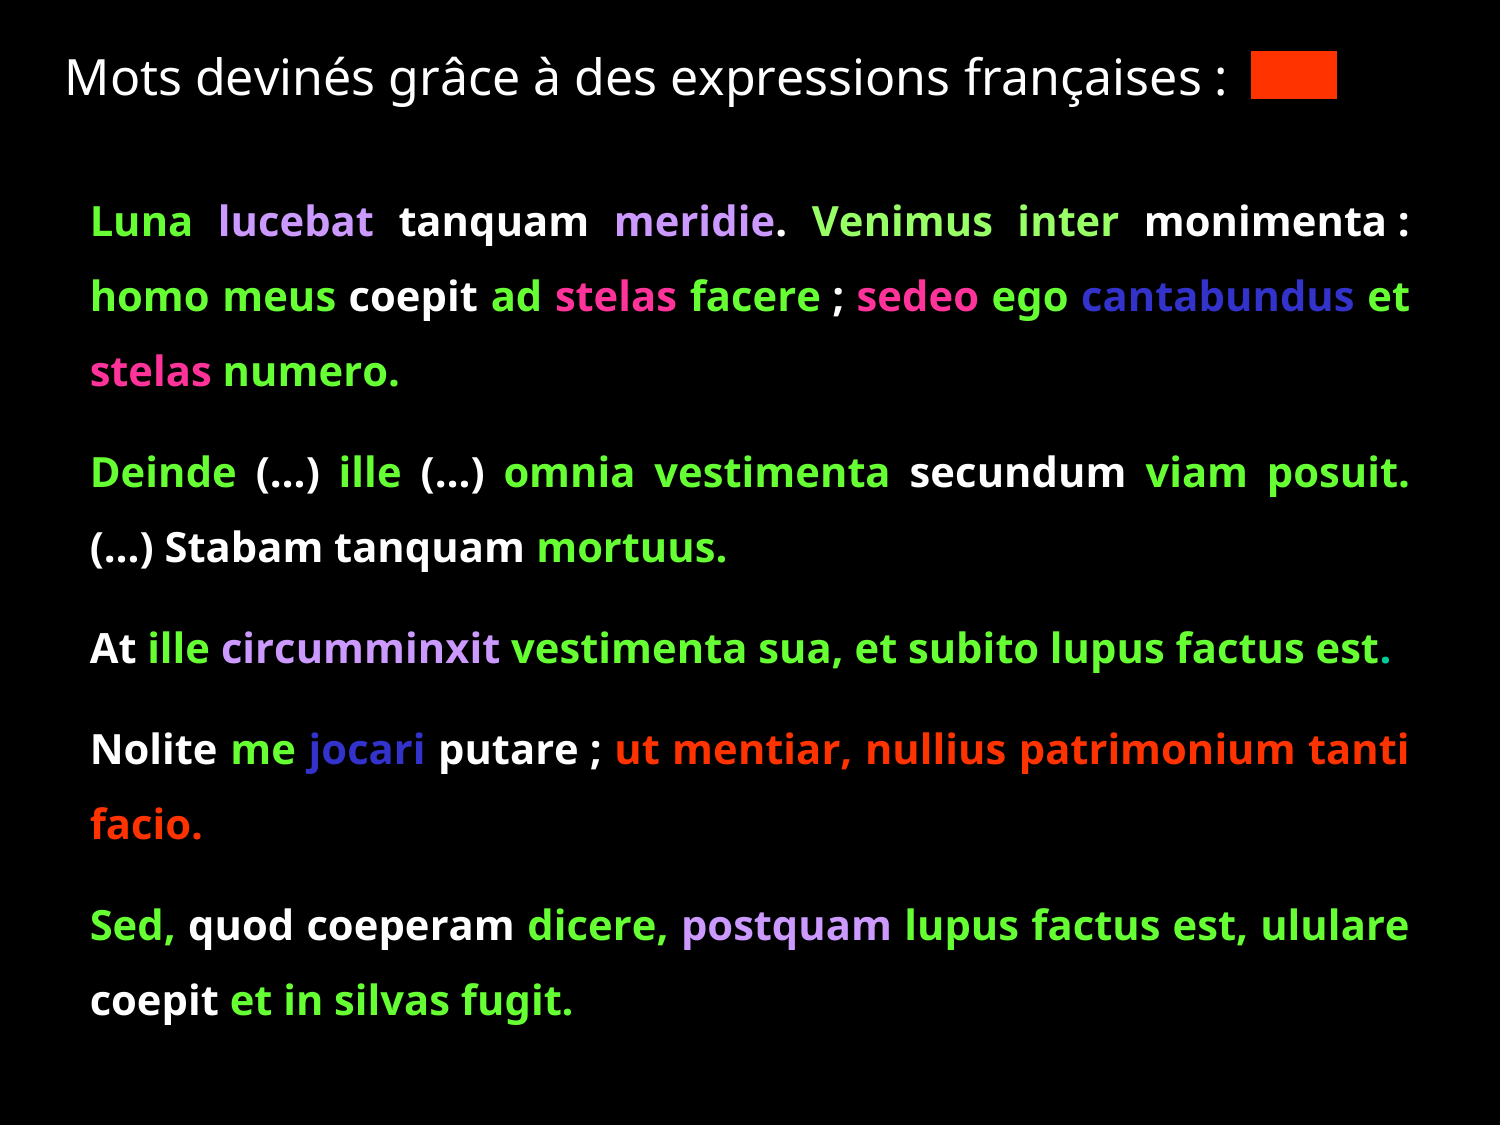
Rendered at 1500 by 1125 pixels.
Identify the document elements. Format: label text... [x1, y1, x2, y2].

text_box Luna lucebat tanquam meridie. Venimus inter monimenta : homo meus coepit ad stelas facere ; sedeo ego cantabundus et stelas numero. Deinde (…) ille (…) omnia vestimenta secundum viam posuit. (…) Stabam tanquam mortuus. At ille circumminxit vestimenta sua, et subito lupus factus est. Nolite me jocari putare ; ut mentiar, nullius patrimonium tanti facio. Sed, quod coeperam dicere, postquam lupus factus est, ululare coepit et in silvas fugit. [75, 162, 1426, 1032]
text_box [1249, 50, 1338, 100]
text_box Mots devinés grâce à des expressions françaises : [50, 37, 1376, 113]
